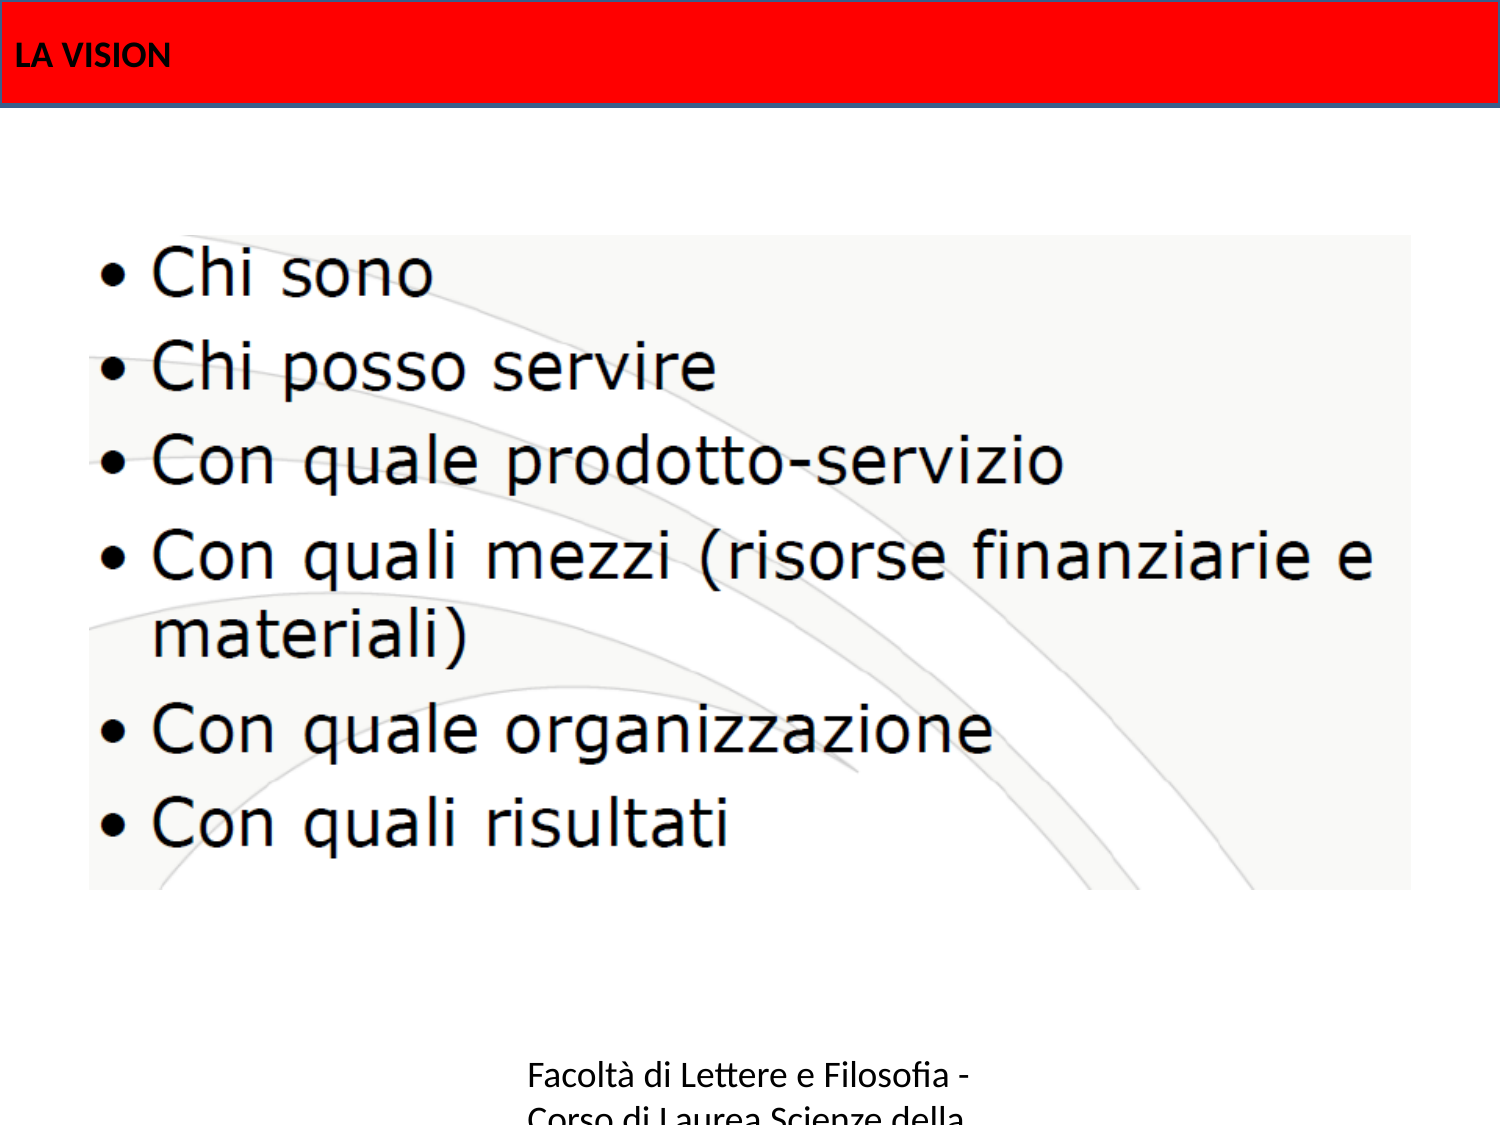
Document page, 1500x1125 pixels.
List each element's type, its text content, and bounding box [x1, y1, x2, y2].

text_box LA VISION [0, 0, 1500, 106]
footer Facoltà di Lettere e Filosofia - Corso di Laurea Scienze della Comunicazione – Economia e Gestione dell’impresa Gianluca Gariuolo [512, 1042, 988, 1103]
picture [89, 235, 1411, 890]
